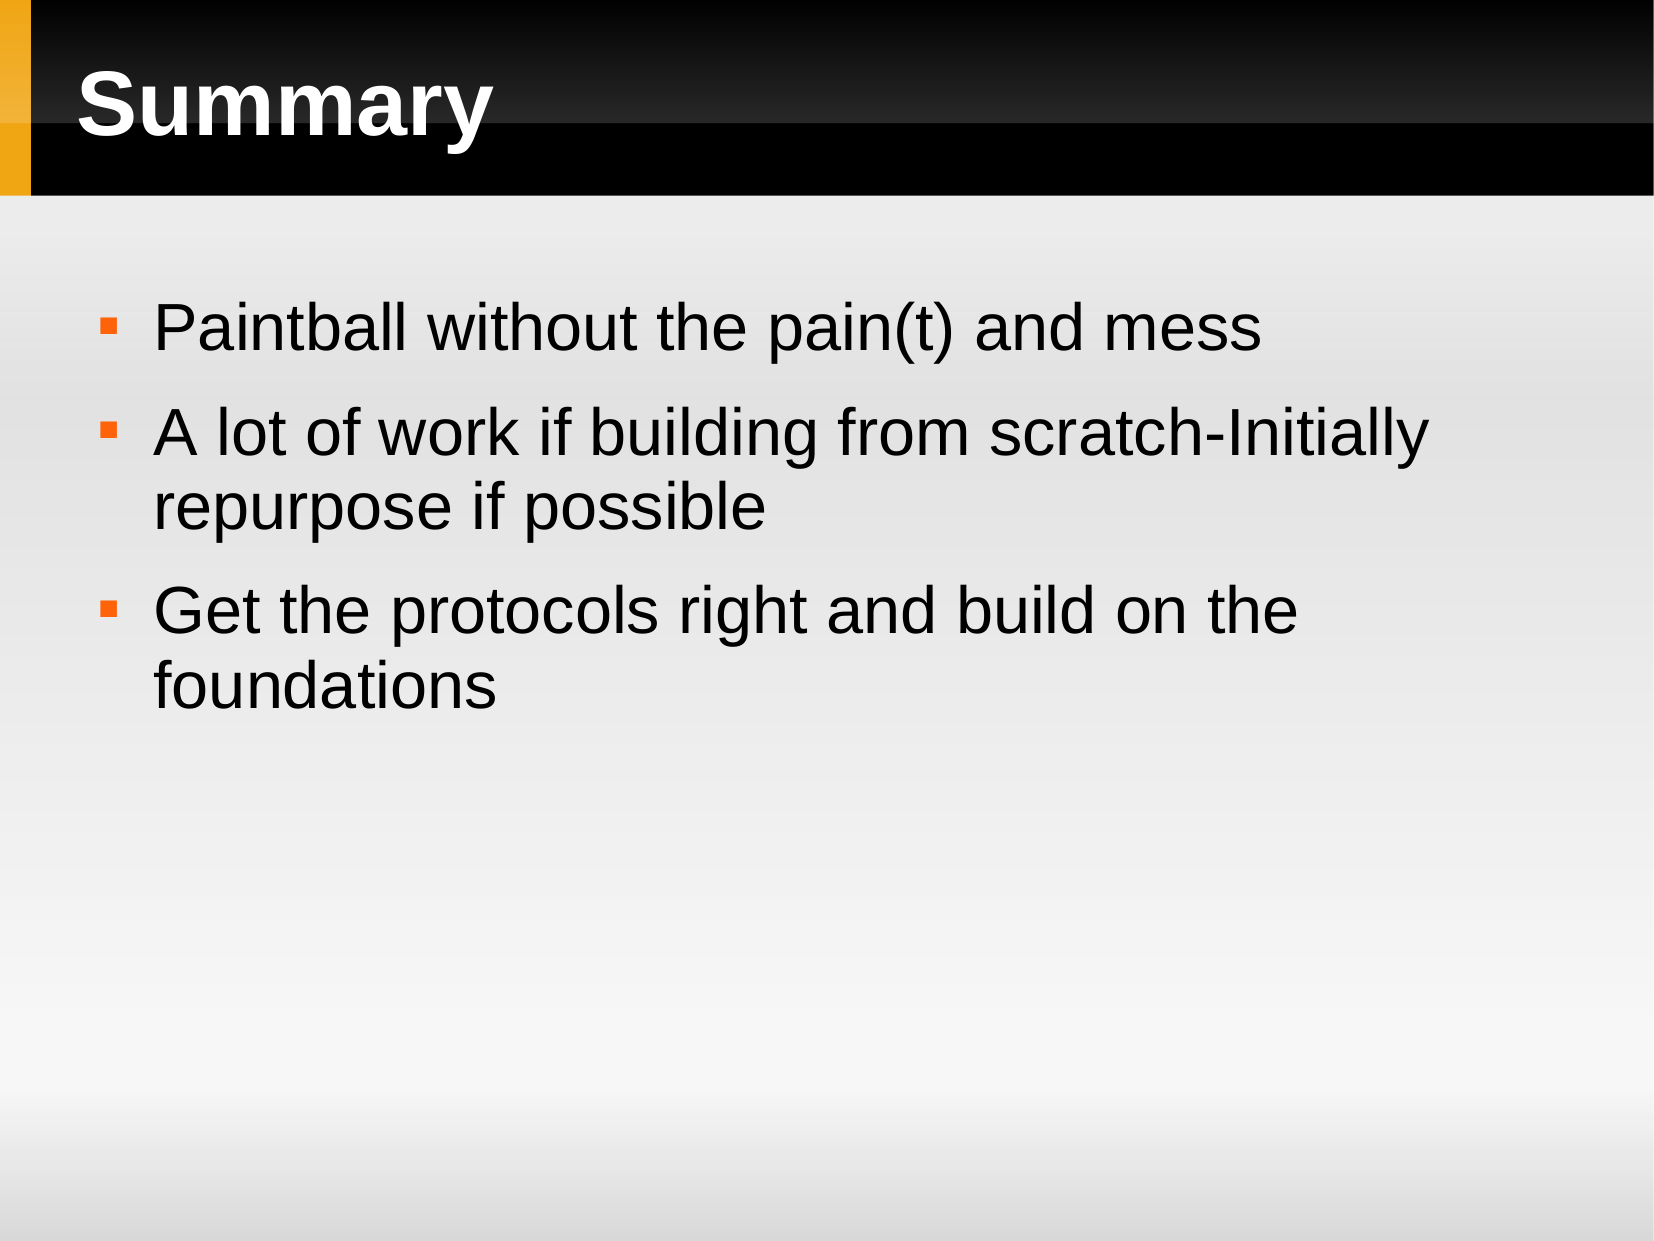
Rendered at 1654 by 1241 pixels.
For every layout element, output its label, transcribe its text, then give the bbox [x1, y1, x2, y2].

list Paintball without the pain(t) and mess A lot of work if building from scratch-Initially repurpose if possible Get the protocols right and build on the foundations [82, 290, 1571, 1094]
picture [0, 0, 1654, 1241]
title Summary [76, 7, 1565, 200]
